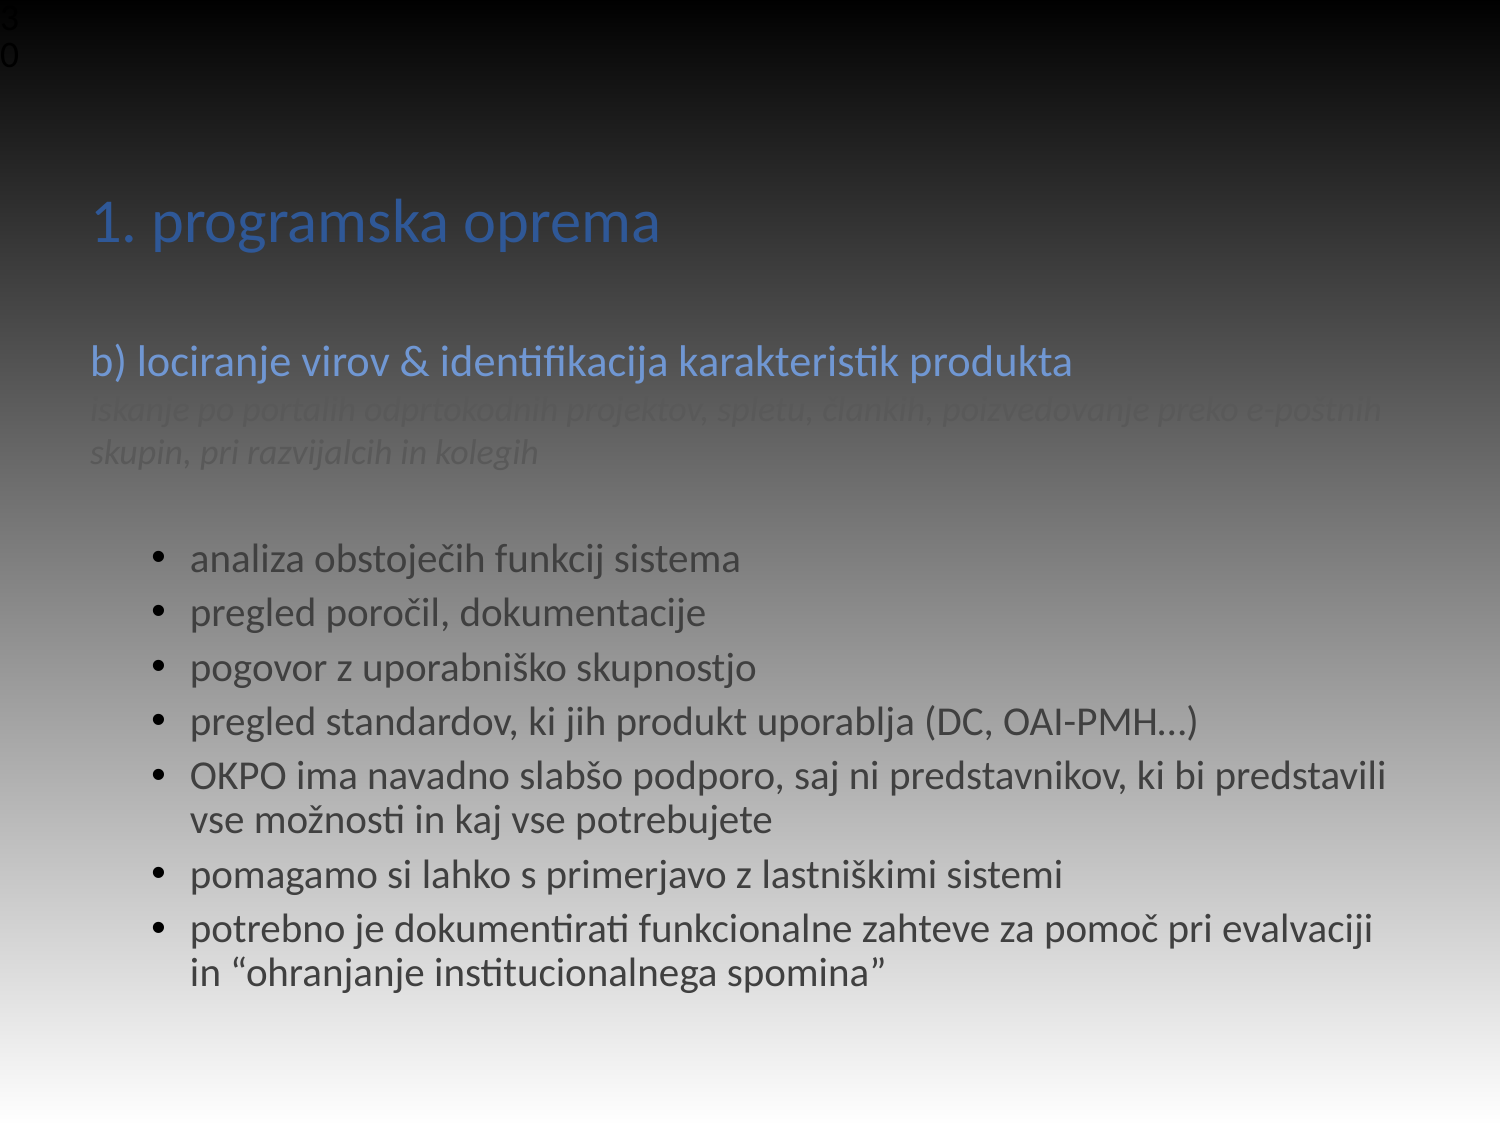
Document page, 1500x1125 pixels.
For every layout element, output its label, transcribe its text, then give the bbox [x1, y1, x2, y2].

title 1. programska oprema [75, 0, 1425, 262]
list b) lociranje virov & identifikacija karakteristik produkta iskanje po portalih odprtokodnih projektov, spletu, člankih, poizvedovanje preko e-poštnih skupin, pri razvijalcih in kolegih analiza obstoječih funkcij sistema pregled poročil, dokumentacije pogovor z uporabniško skupnostjo pregled standardov, ki jih produkt uporablja (DC, OAI-PMH…) OKPO ima navadno slabšo podporo, saj ni predstavnikov, ki bi predstavili vse možnosti in kaj vse potrebujete pomagamo si lahko s primerjavo z lastniškimi sistemi potrebno je dokumentirati funkcionalne zahteve za pomoč pri evalvaciji in “ohranjanje institucionalnega spomina” [75, 262, 1425, 1005]
